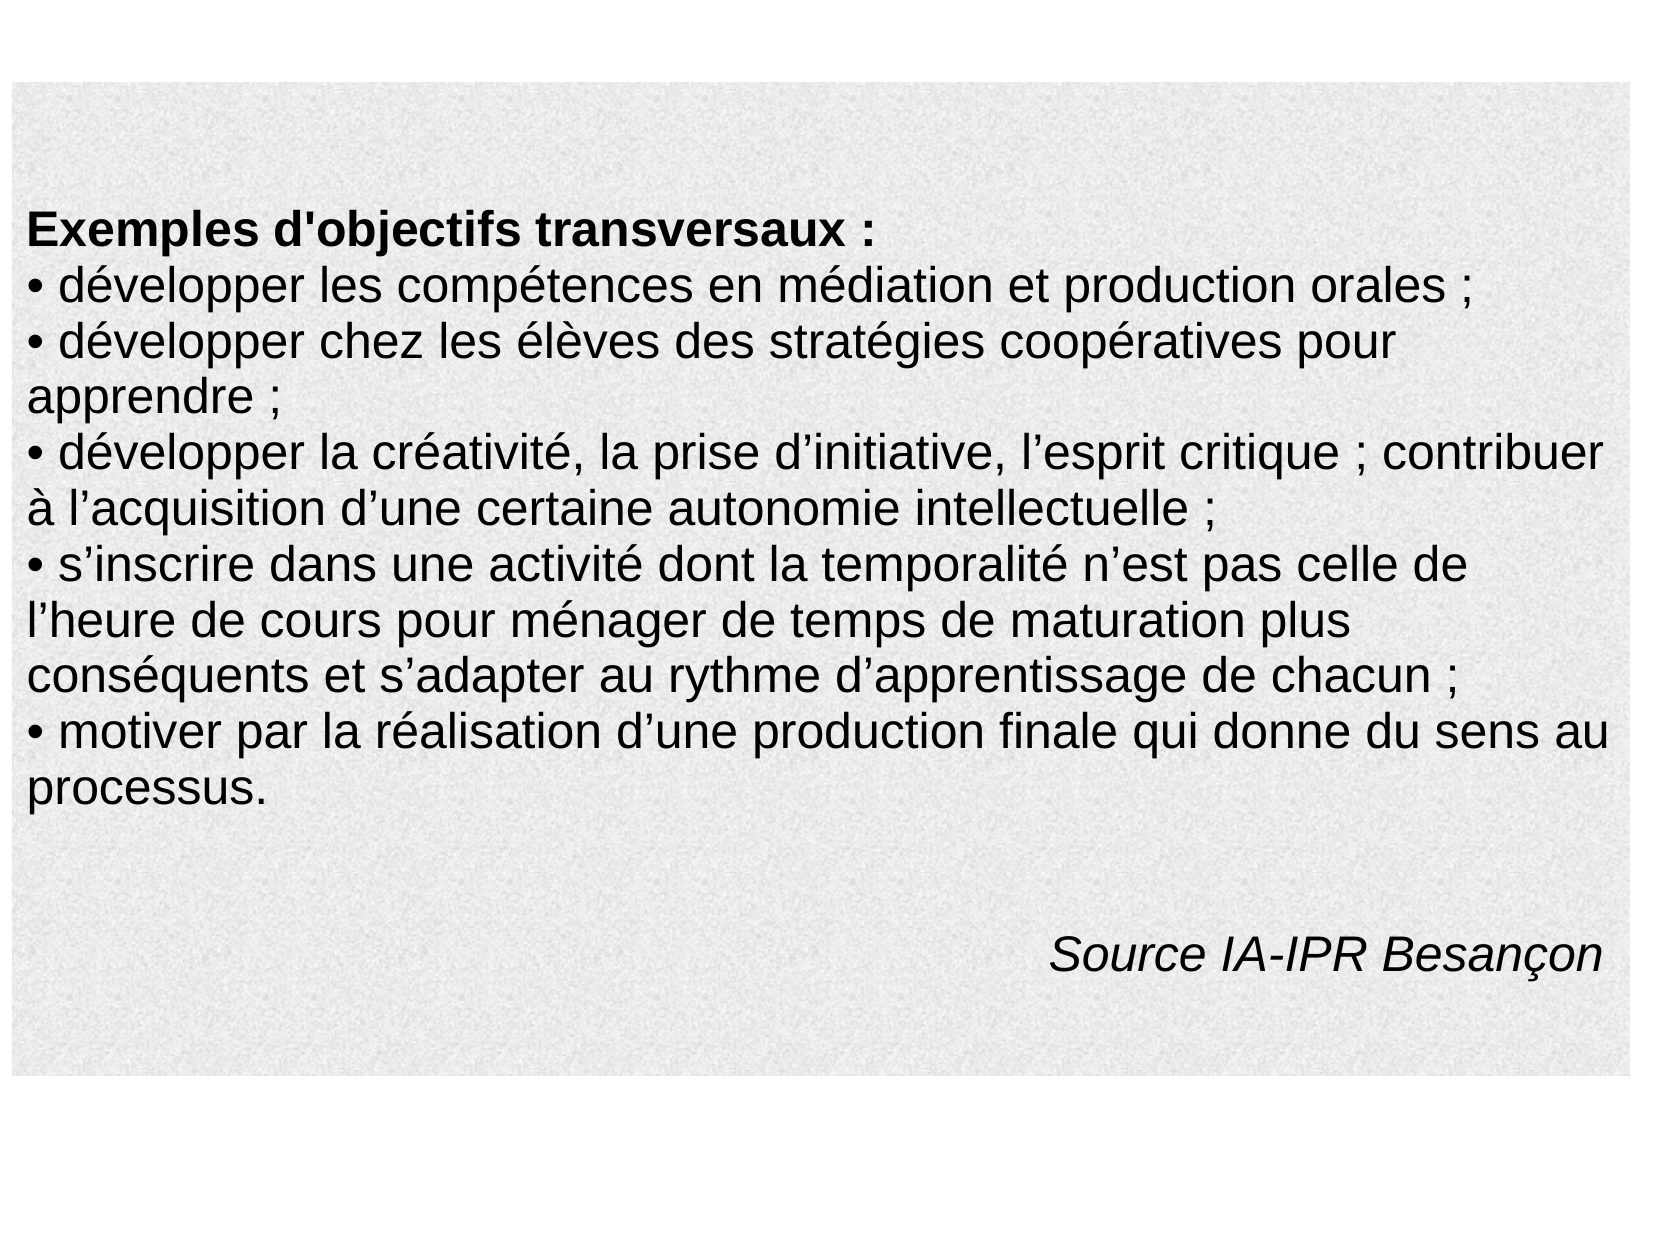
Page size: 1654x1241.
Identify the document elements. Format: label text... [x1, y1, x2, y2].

text_box Exemples d'objectifs transversaux : • développer les compétences en médiation et production orales ; • développer chez les élèves des stratégies coopératives pour apprendre ; • développer la créativité, la prise d’initiative, l’esprit critique ; contribuer à l’acquisition d’une certaine autonomie intellectuelle ; • s’inscrire dans une activité dont la temporalité n’est pas celle de l’heure de cours pour ménager de temps de maturation plus conséquents et s’adapter au rythme d’apprentissage de chacun ; • motiver par la réalisation d’une production finale qui donne du sens au processus. Source IA-IPR Besançon [11, 82, 1630, 1076]
